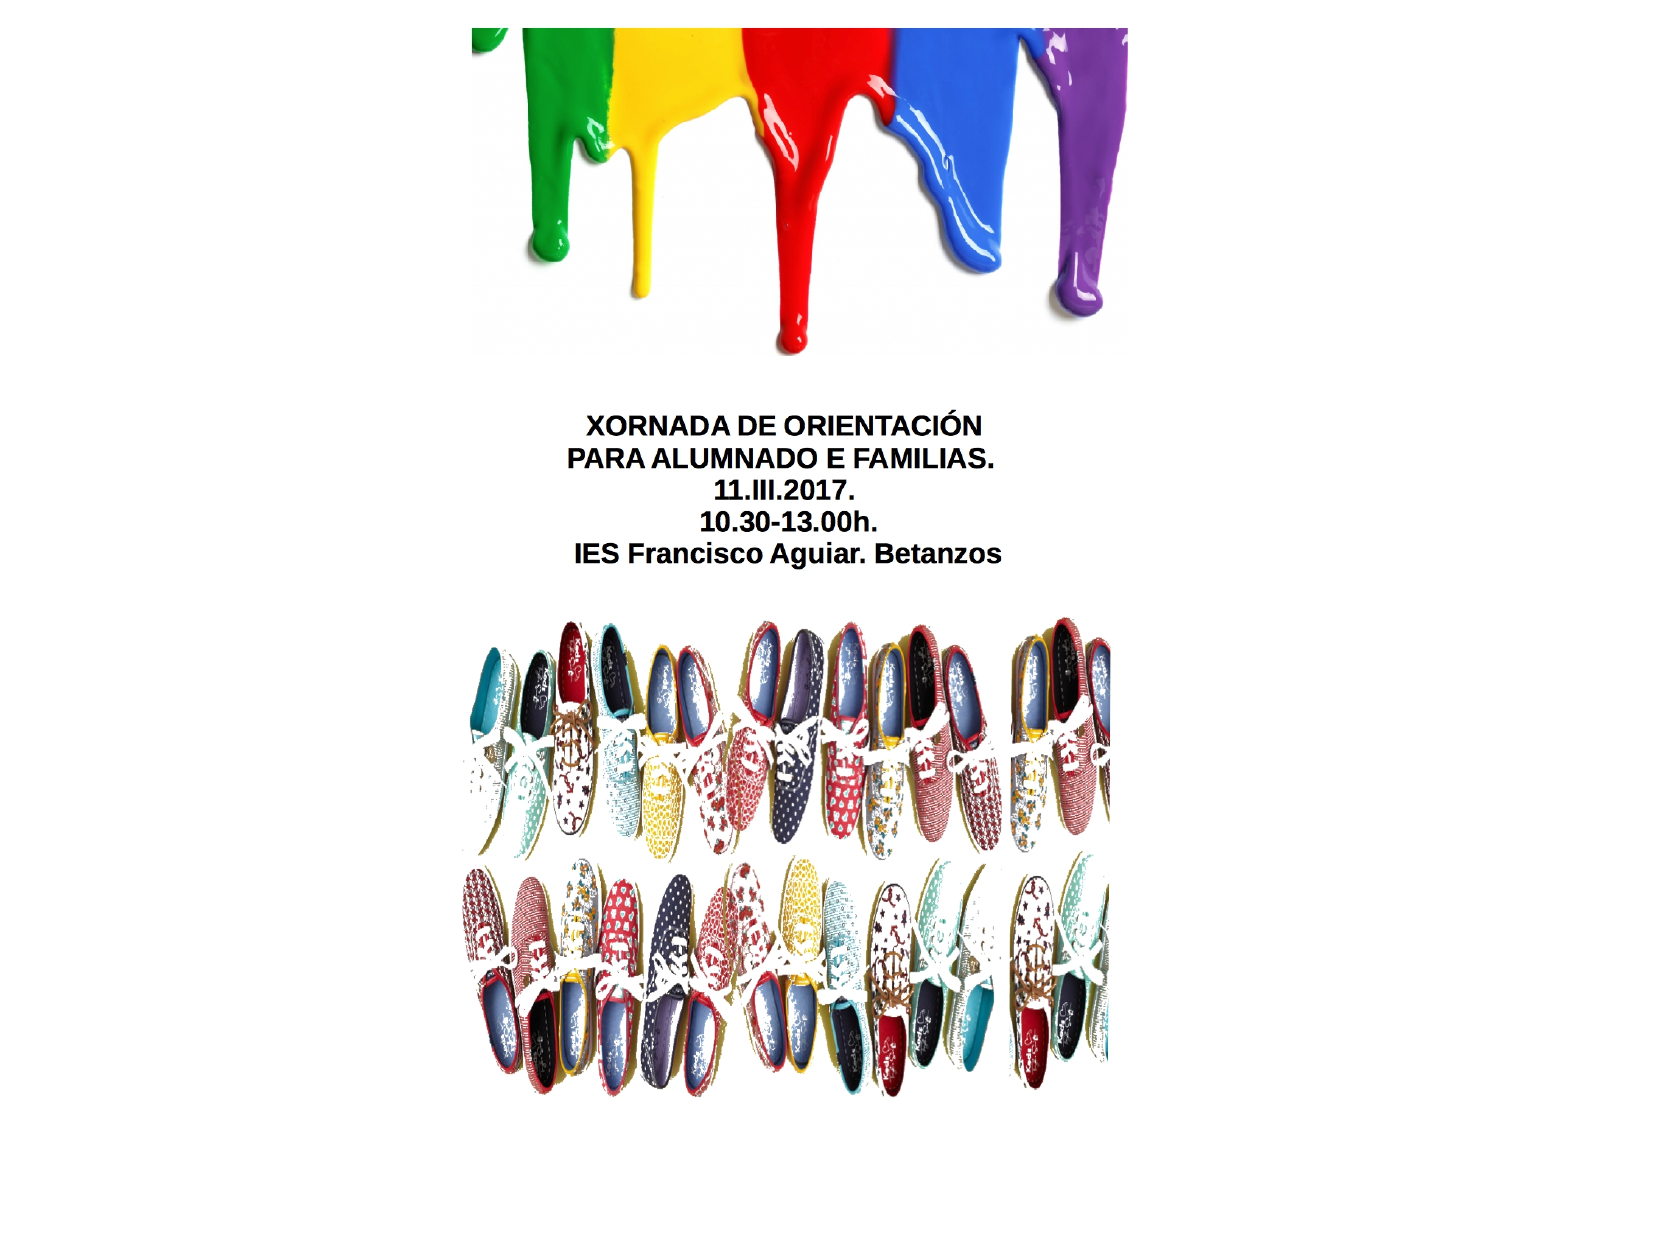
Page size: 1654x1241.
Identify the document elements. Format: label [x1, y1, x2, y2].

picture [366, 23, 1217, 1158]
